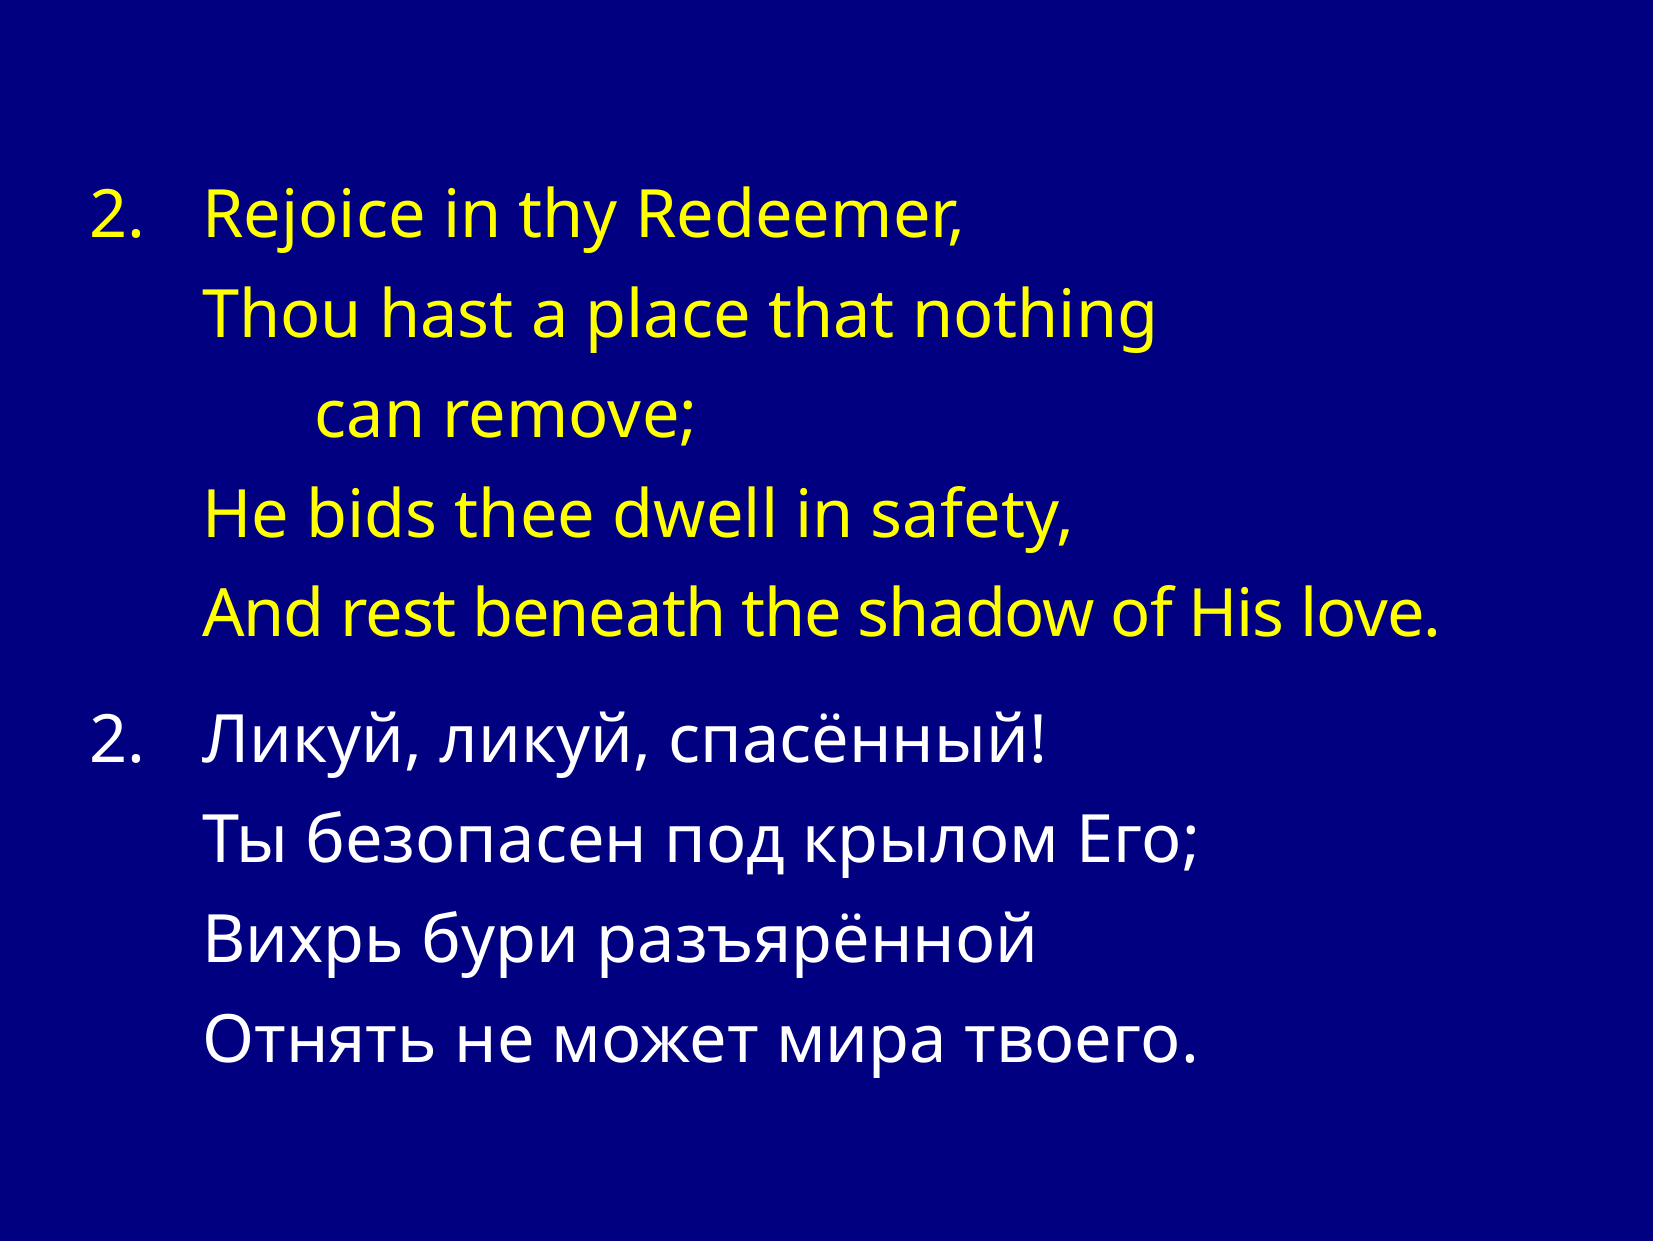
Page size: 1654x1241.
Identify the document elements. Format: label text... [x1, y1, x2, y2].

text_box 2. Ликуй, ликуй, спасённый! Ты безопасен под крылом Его; Вихрь бури разъярённой Отнять не может мира твоего. [75, 675, 1576, 1163]
text_box 2. Rejoice in thy Redeemer, Thou hast a place that nothing can remove; He bids thee dwell in safety, And rest beneath the shadow of His love. [75, 150, 1653, 638]
